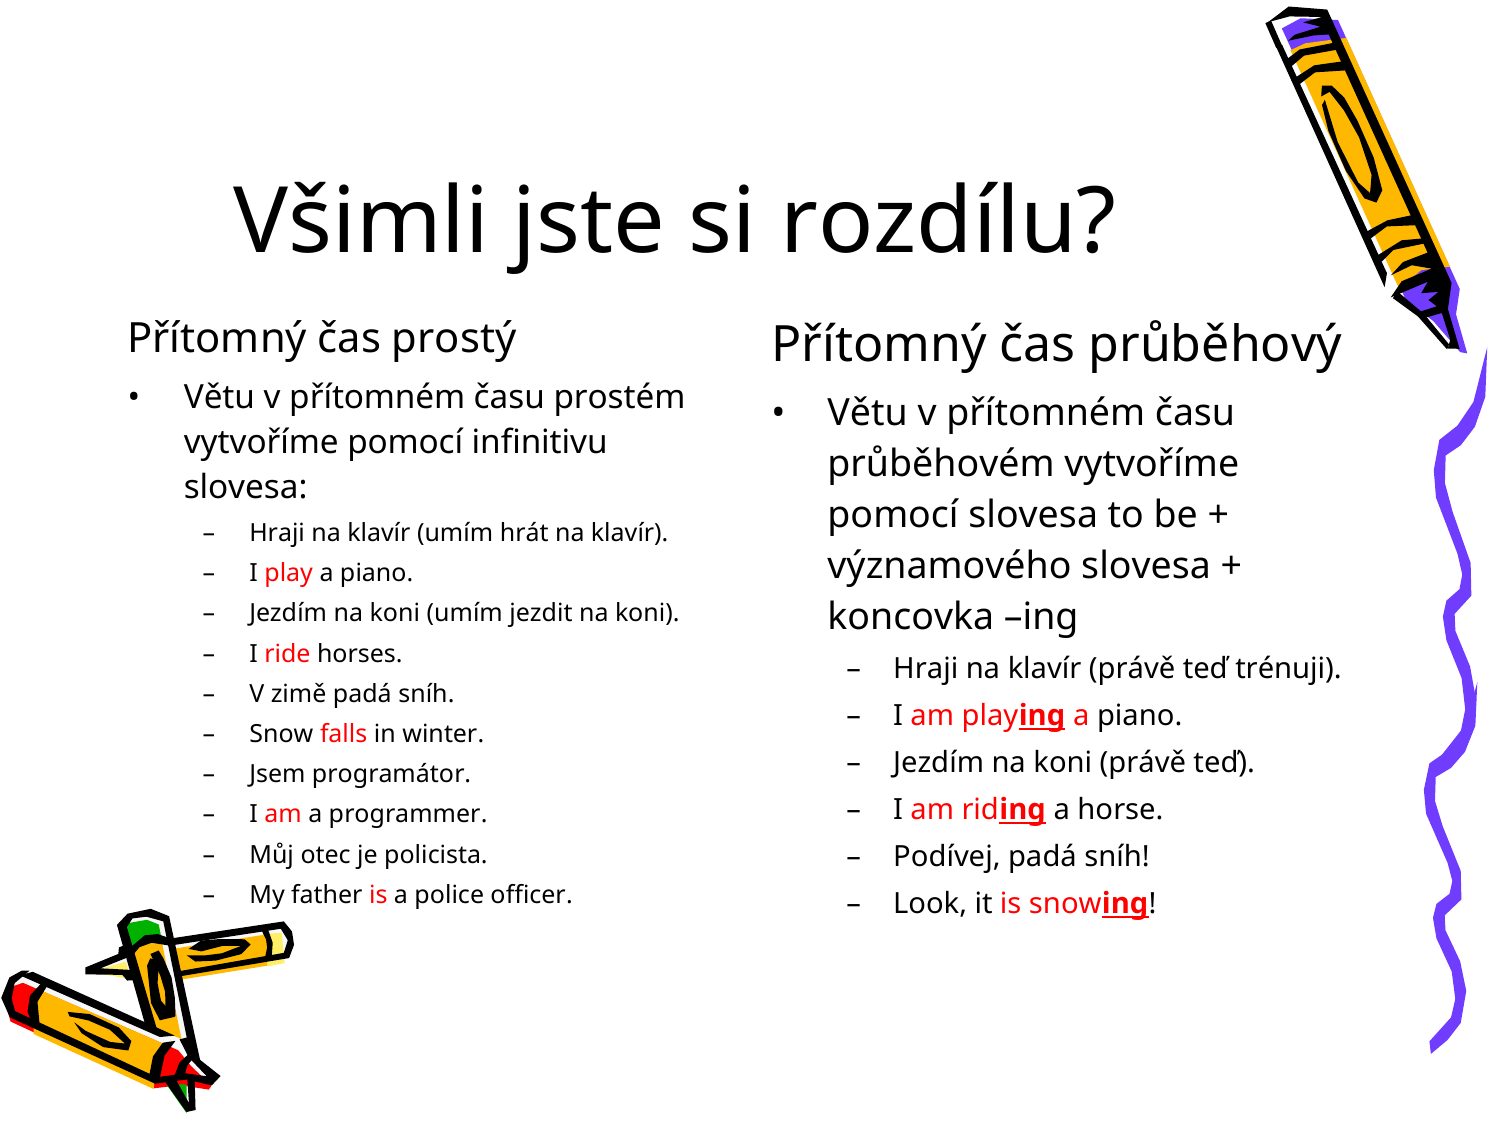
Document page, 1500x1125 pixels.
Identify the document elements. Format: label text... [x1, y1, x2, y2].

title Všimli jste si rozdílu? [112, 24, 1240, 288]
list Přítomný čas průběhový Větu v přítomném času průběhovém vytvoříme pomocí slovesa to be + významového slovesa + koncovka –ing Hraji na klavír (právě teď trénuji). I am playing a piano. Jezdím na koni (právě teď). I am riding a horse. Podívej, padá sníh! Look, it is snowing! [756, 299, 1375, 934]
list Přítomný čas prostý Větu v přítomném času prostém vytvoříme pomocí infinitivu slovesa: Hraji na klavír (umím hrát na klavír). I play a piano. Jezdím na koni (umím jezdit na koni). I ride horses. V zimě padá sníh. Snow falls in winter. Jsem programátor. I am a programmer. Můj otec je policista. My father is a police officer. [112, 299, 732, 933]
